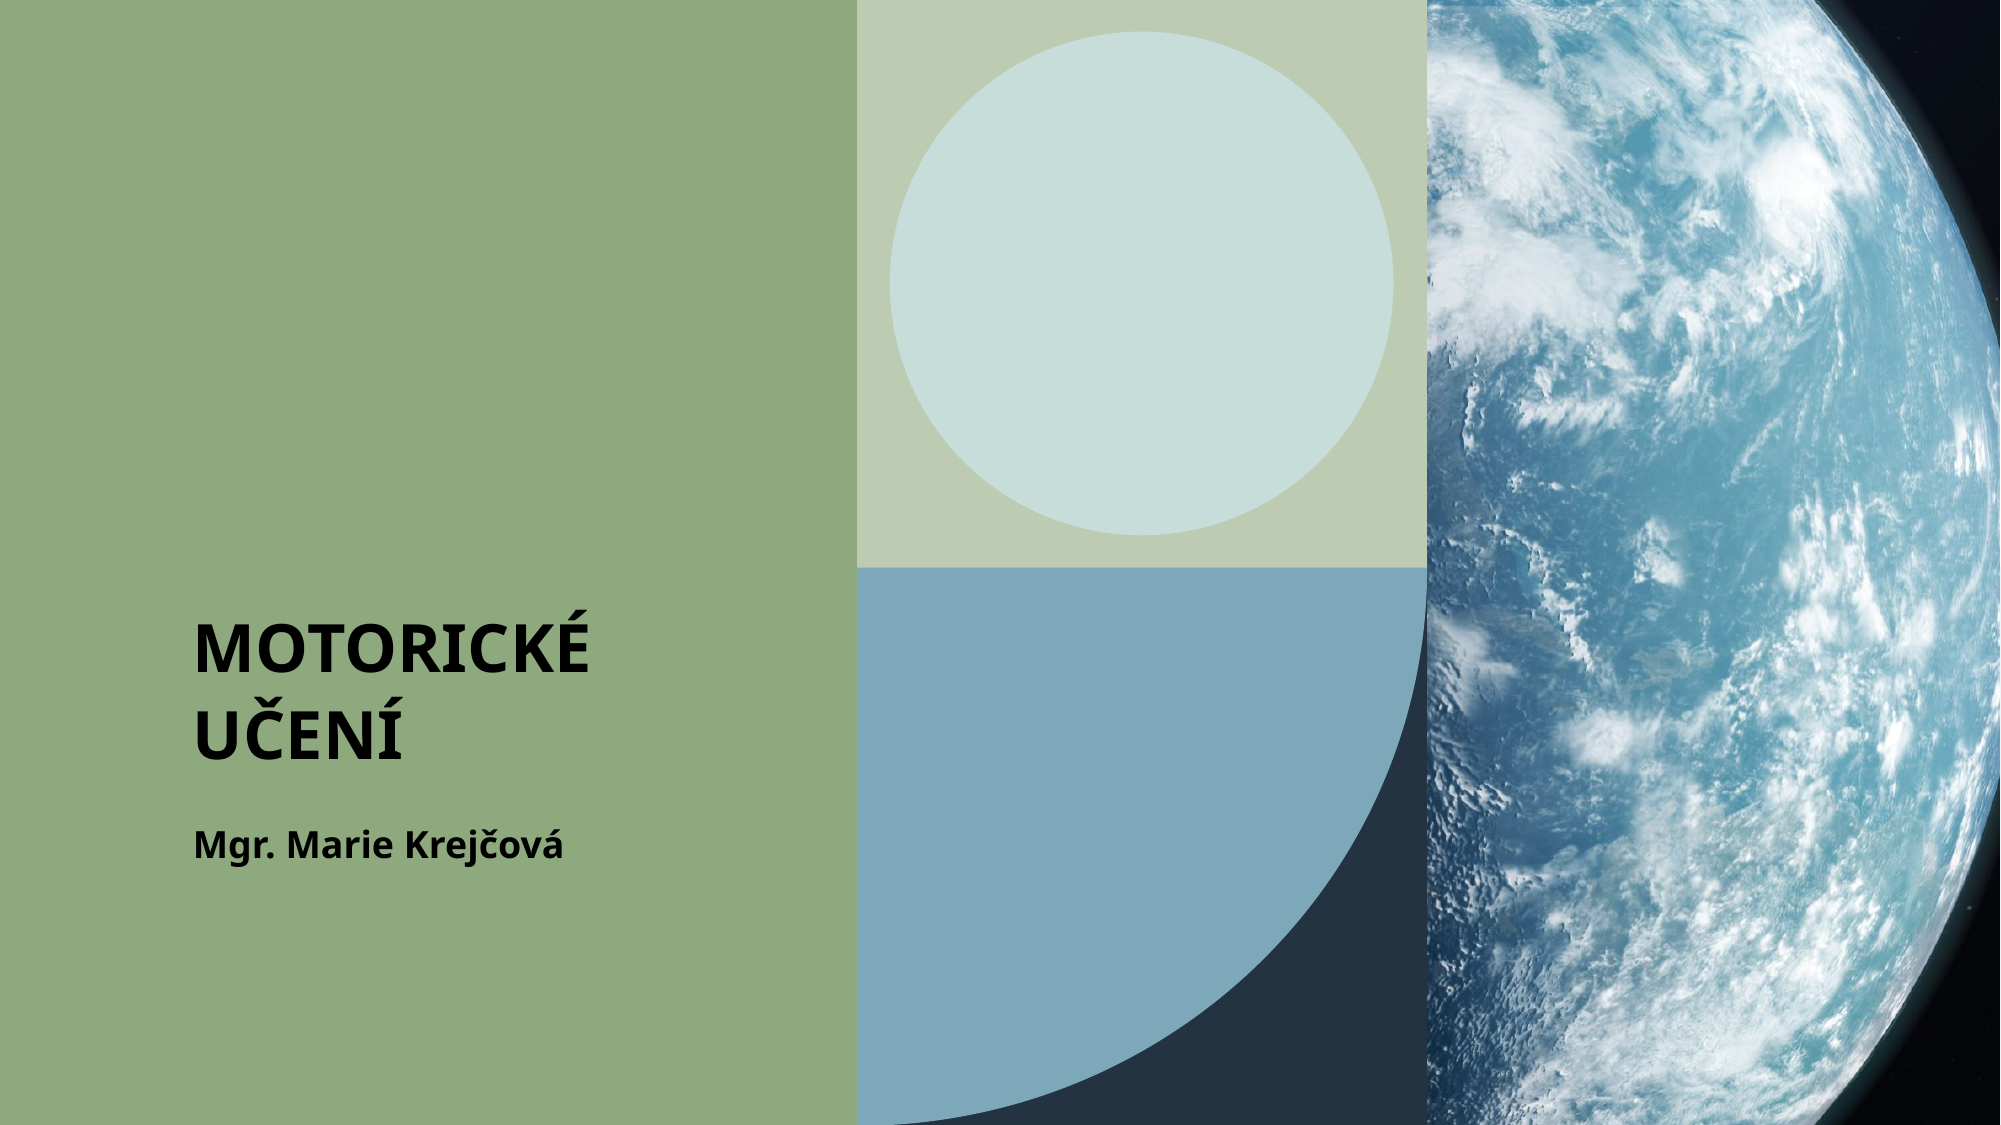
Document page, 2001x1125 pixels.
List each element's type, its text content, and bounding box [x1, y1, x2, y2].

title MOTORICKÉ UČENÍ [177, 262, 696, 781]
text_box [0, 0, 1427, 1125]
subtitle Mgr. Marie Krejčová [177, 804, 696, 966]
picture [1427, 0, 2000, 1125]
